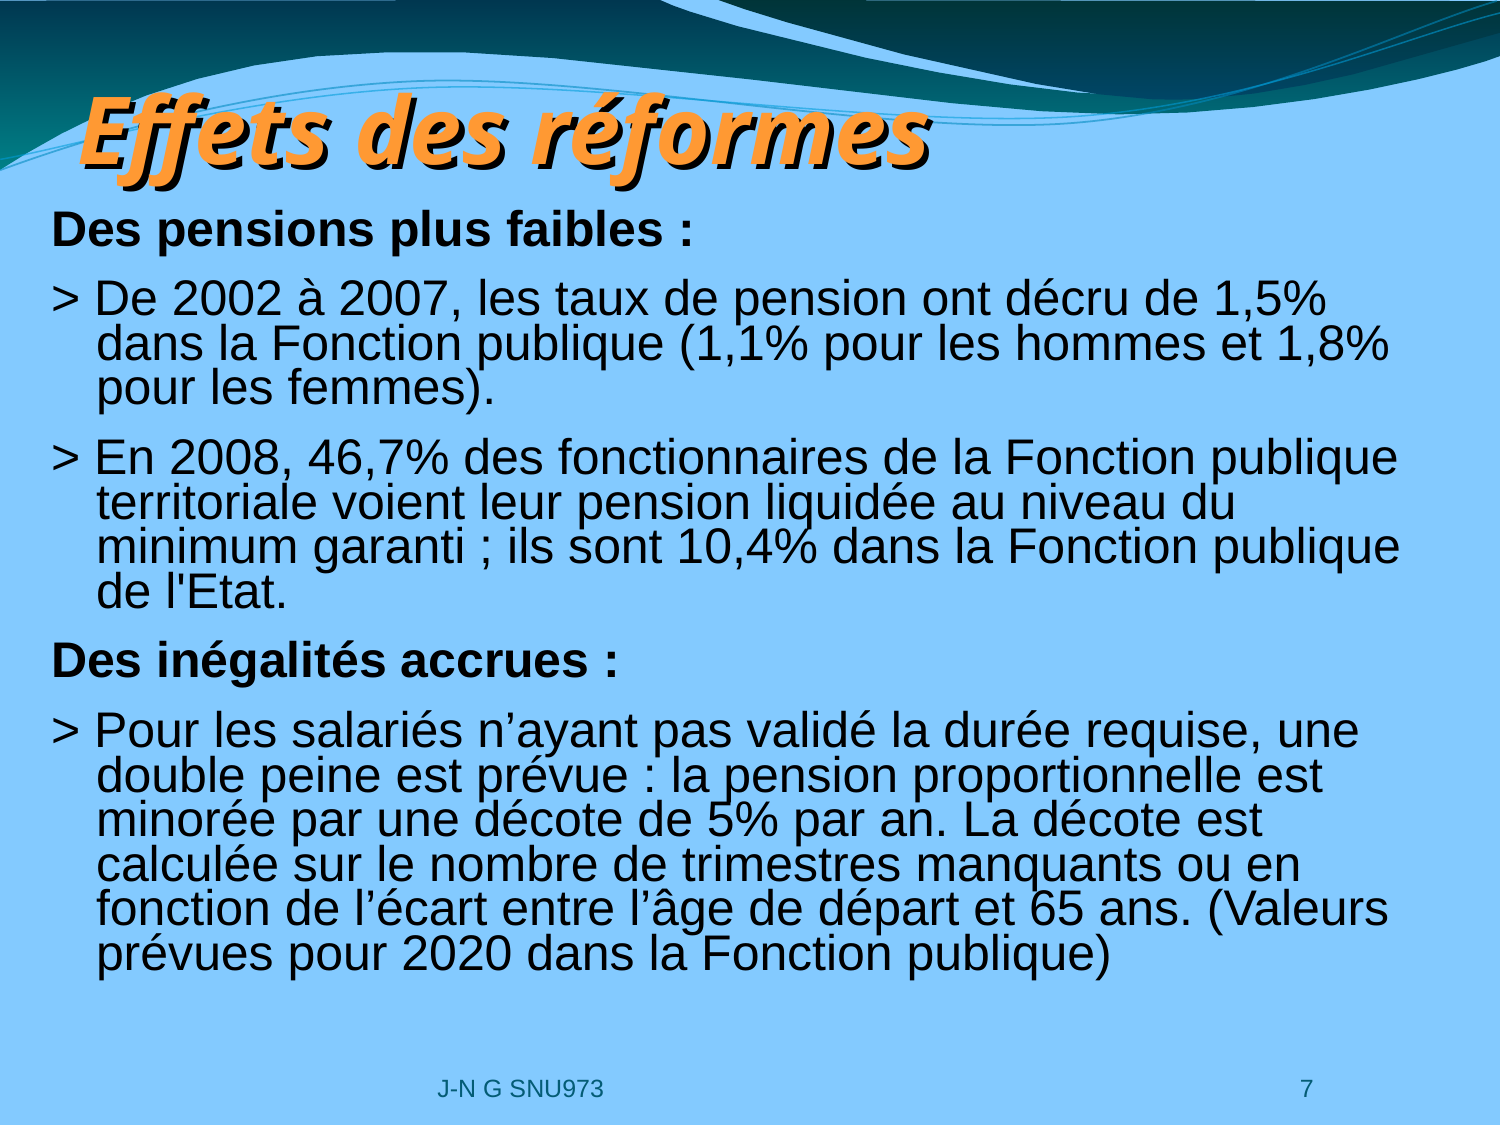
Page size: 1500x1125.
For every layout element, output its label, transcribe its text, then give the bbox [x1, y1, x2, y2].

text_box J-N G SNU973 [437, 1042, 988, 1103]
title Effets des réformes [77, 56, 1428, 161]
list Des pensions plus faibles : > De 2002 à 2007, les taux de pension ont décru de 1,5% dans la Fonction publique (1,1% pour les hommes et 1,8% pour les femmes). > En 2008, 46,7% des fonctionnaires de la Fonction publique territoriale voient leur pension liquidée au niveau du minimum garanti ; ils sont 10,4% dans la Fonction publique de l'Etat. Des inégalités accrues : > Pour les salariés n’ayant pas validé la durée requise, une double peine est prévue : la pension proportionnelle est minorée par une décote de 5% par an. La décote est calculée sur le nombre de trimestres manquants ou en fonction de l’écart entre l’âge de départ et 65 ans. (Valeurs prévues pour 2020 dans la Fonction publique) [36, 203, 1435, 1108]
text_box 1 [1299, 1042, 1426, 1103]
